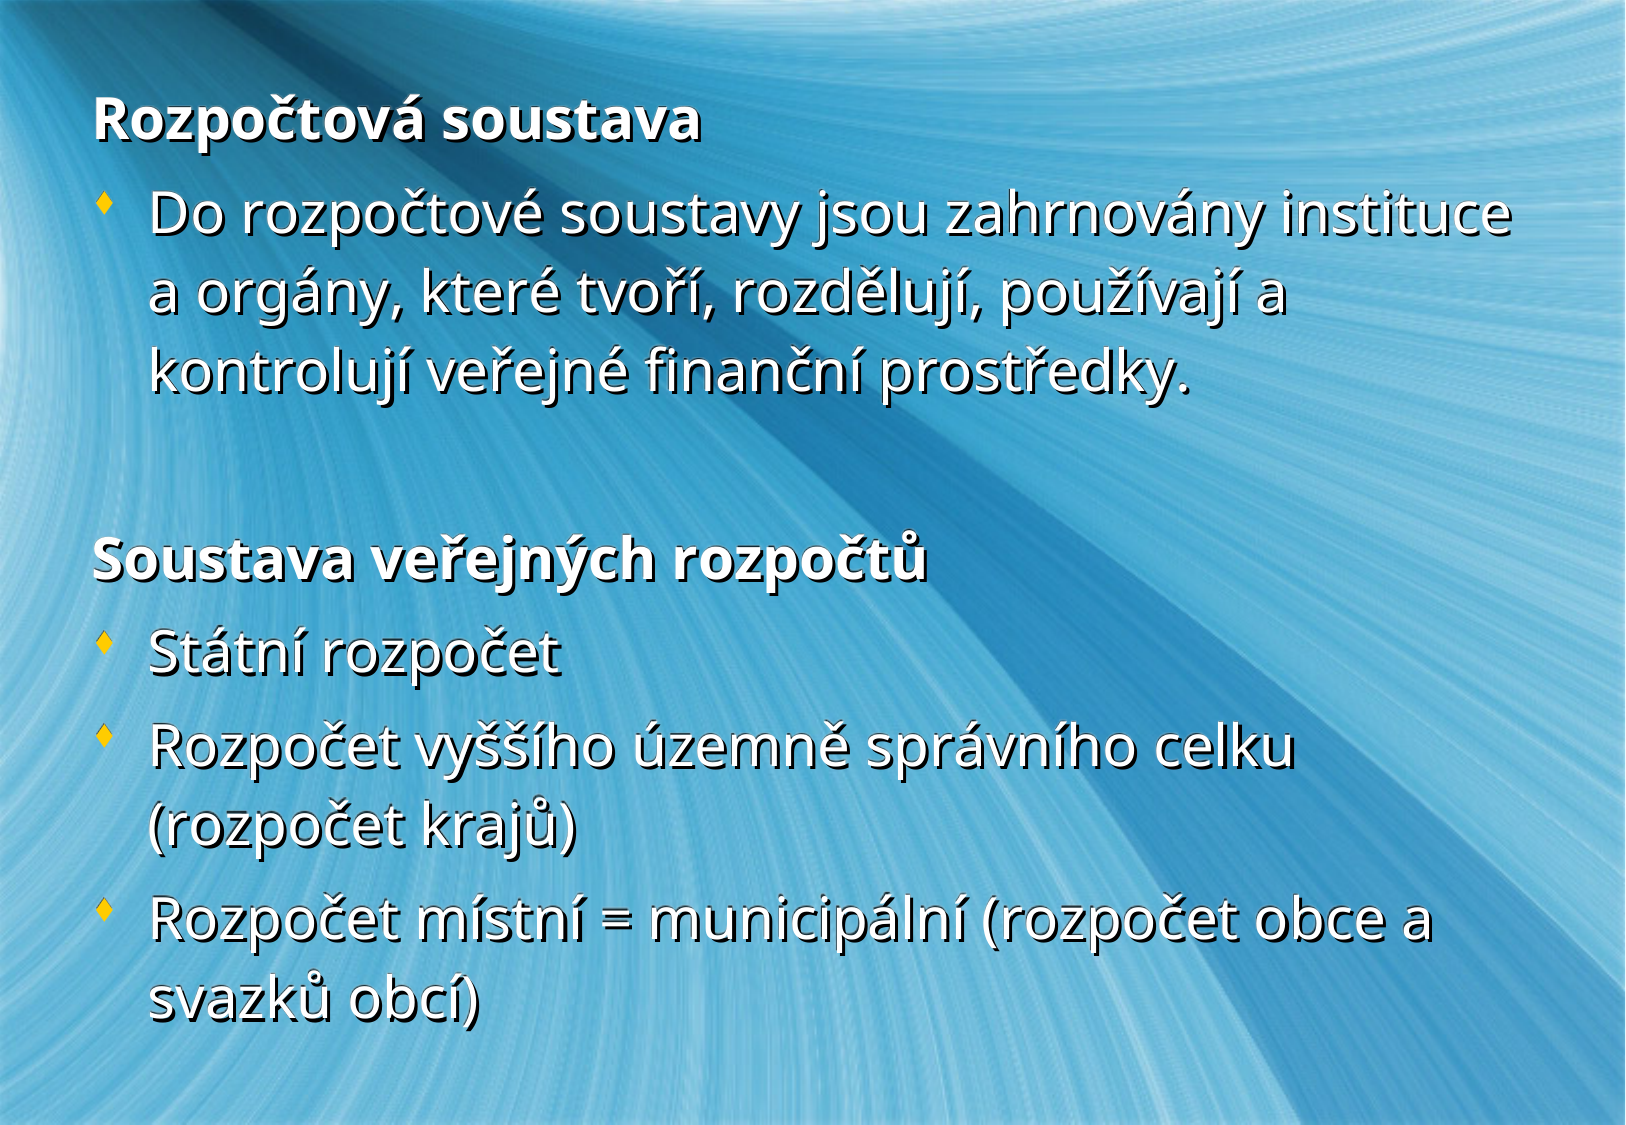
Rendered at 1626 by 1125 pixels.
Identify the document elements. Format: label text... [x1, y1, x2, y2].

picture [0, 0, 1626, 1125]
list Rozpočtová soustava Do rozpočtové soustavy jsou zahrnovány instituce a orgány, které tvoří, rozdělují, používají a kontrolují veřejné finanční prostředky. Soustava veřejných rozpočtů Státní rozpočet Rozpočet vyššího územně správního celku (rozpočet krajů) Rozpočet místní = municipální (rozpočet obce a svazků obcí) [76, 100, 1544, 1013]
